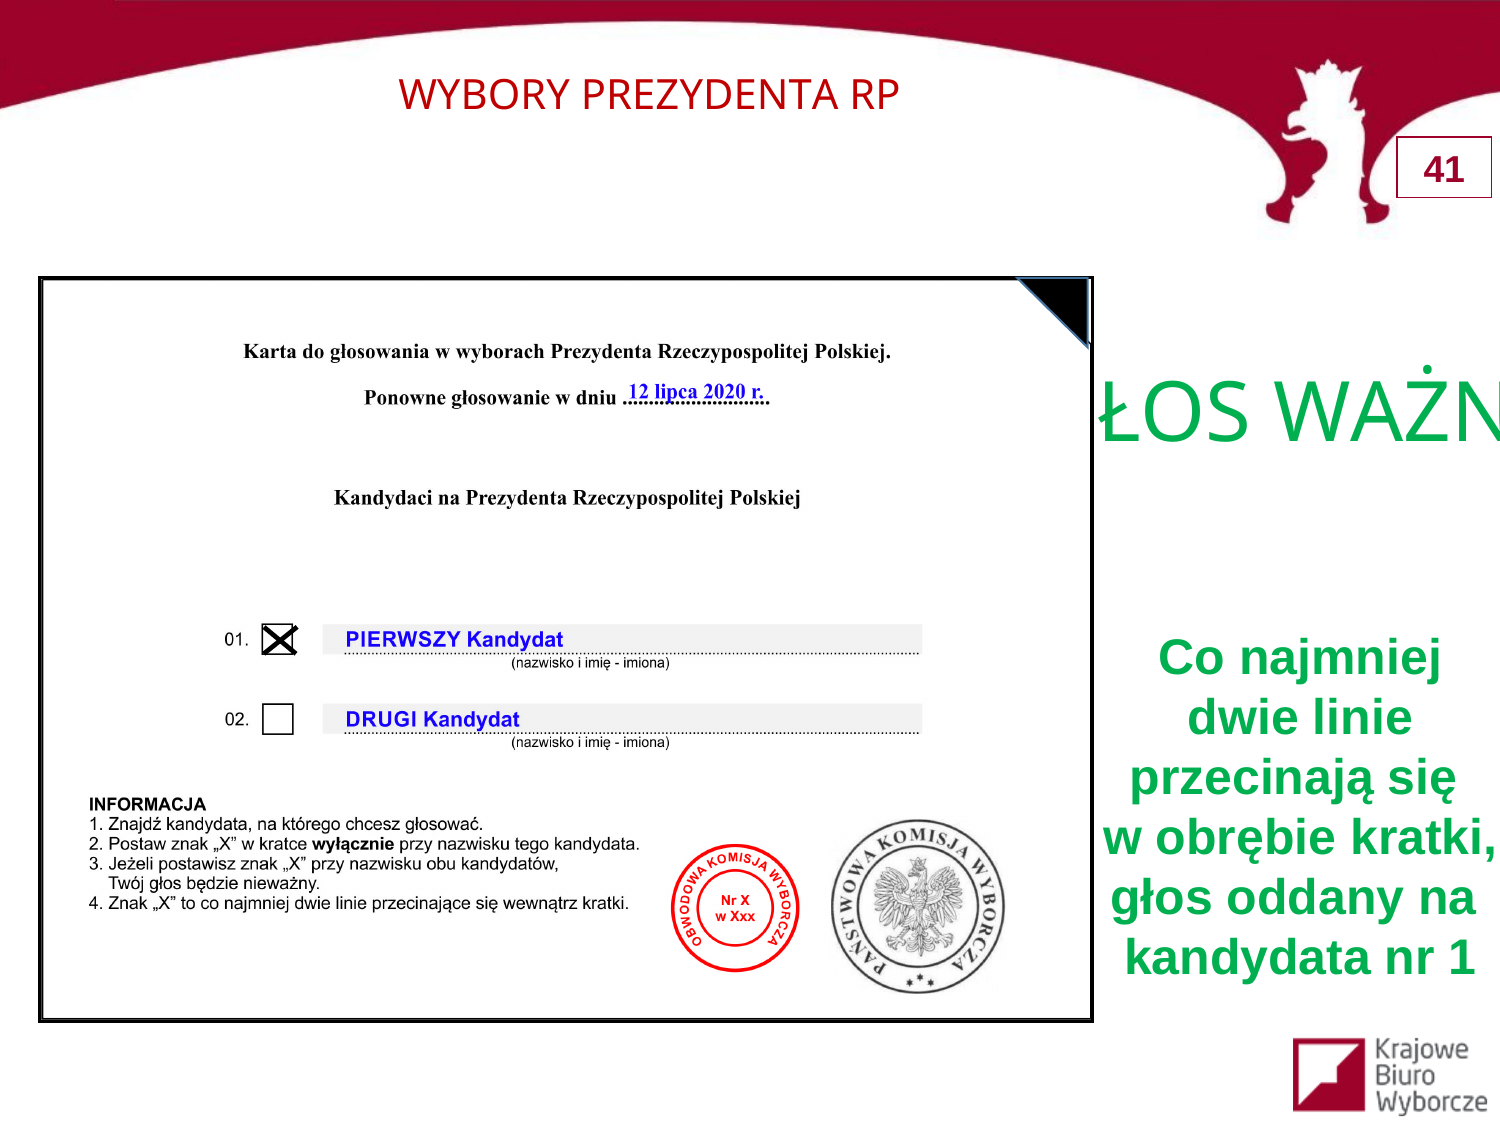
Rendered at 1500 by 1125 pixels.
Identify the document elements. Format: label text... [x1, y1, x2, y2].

text_box WYBORY PREZYDENTA RP [147, 59, 1152, 126]
text_box GŁOS WAŻNY [1094, 350, 1500, 466]
text_box [1017, 277, 1088, 348]
picture [0, 0, 1500, 262]
picture [1293, 1035, 1489, 1118]
picture [41, 278, 1092, 1020]
text_box Co najmniej dwie linie przecinają się w obrębie kratki, głos oddany na kandydata nr 1 [1094, 616, 1500, 993]
